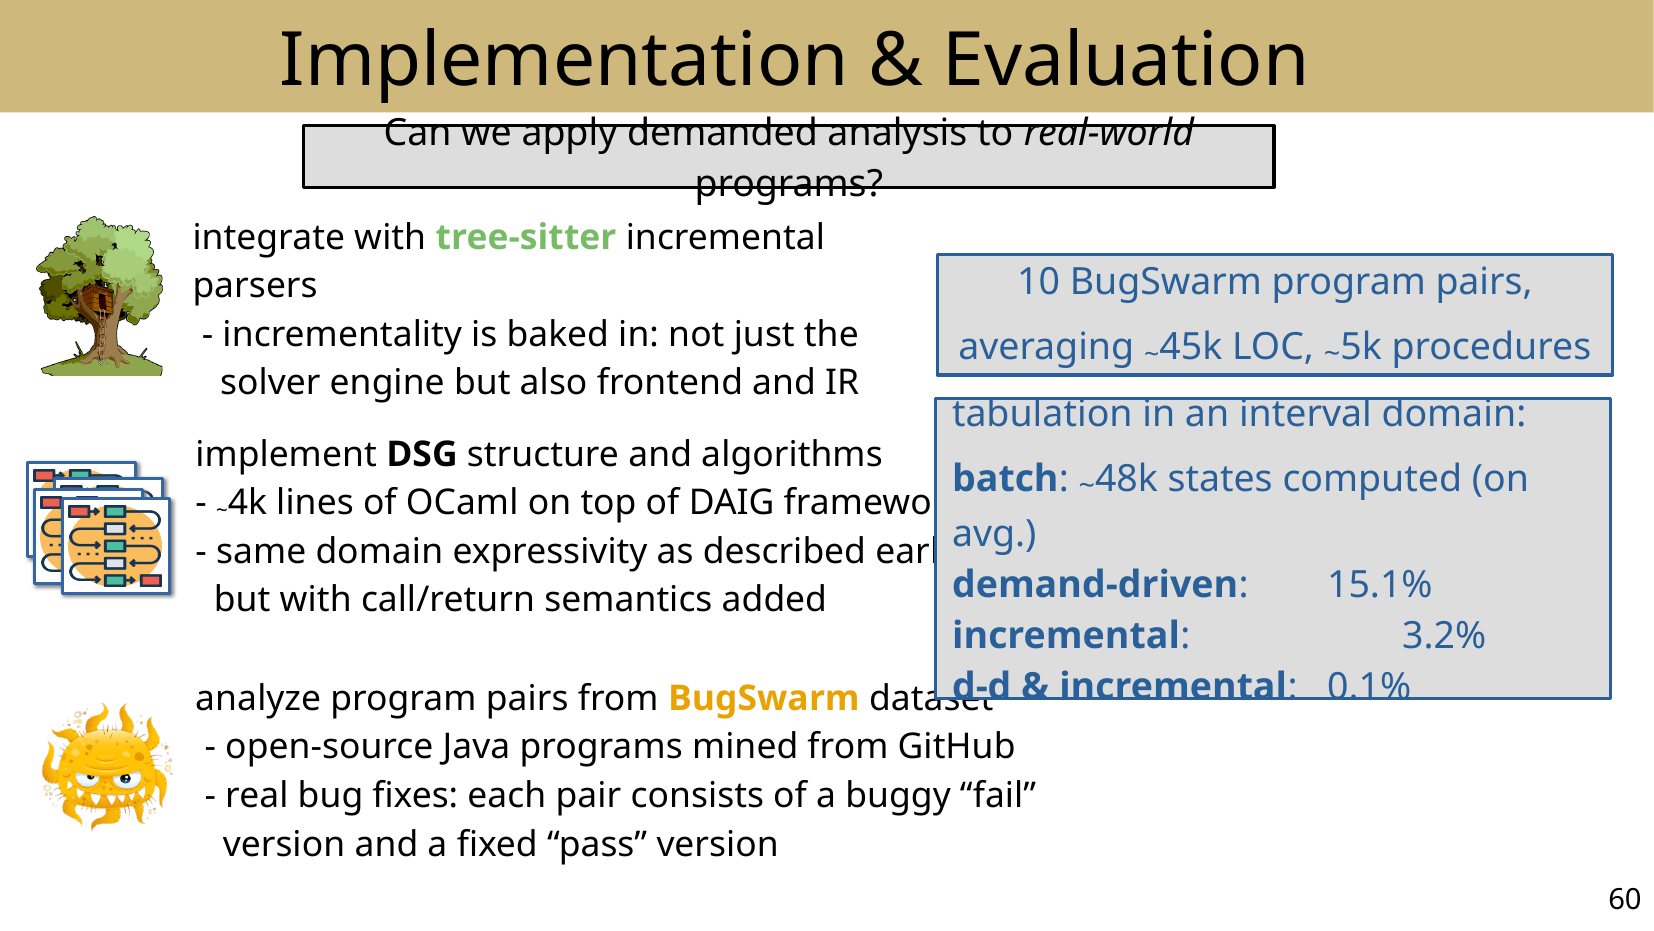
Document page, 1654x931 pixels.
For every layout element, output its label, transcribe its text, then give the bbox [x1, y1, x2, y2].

text_box tabulation in an interval domain: batch: ~48k states computed (on avg.) demand-driven: 15.1% incremental: 3.2% d-d & incremental: 0.1% [935, 398, 1611, 699]
picture [68, 505, 162, 587]
text_box Can we apply demanded analysis to real-world programs? [303, 125, 1274, 188]
text_box integrate with tree-sitter incremental parsers - incrementality is baked in: not just the solver engine but also frontend and IR [192, 211, 950, 367]
text_box 10 BugSwarm program pairs, averaging ~45k LOC, ~5k procedures [937, 254, 1613, 375]
text_box implement DSG structure and algorithms - ~4k lines of OCaml on top of DAIG framework - same domain expressivity as described earlier, but with call/return semantics added [195, 428, 935, 596]
picture [37, 700, 177, 834]
text_box analyze program pairs from BugSwarm dataset - open-source Java programs mined from GitHub - real bug fixes: each pair consists of a buggy “fail” version and a fixed “pass” version [195, 672, 1043, 931]
picture [33, 469, 127, 551]
title Implementation & Evaluation [0, 0, 1576, 113]
picture [60, 485, 155, 498]
picture [40, 496, 134, 578]
text_box [27, 462, 170, 594]
picture [36, 216, 163, 376]
